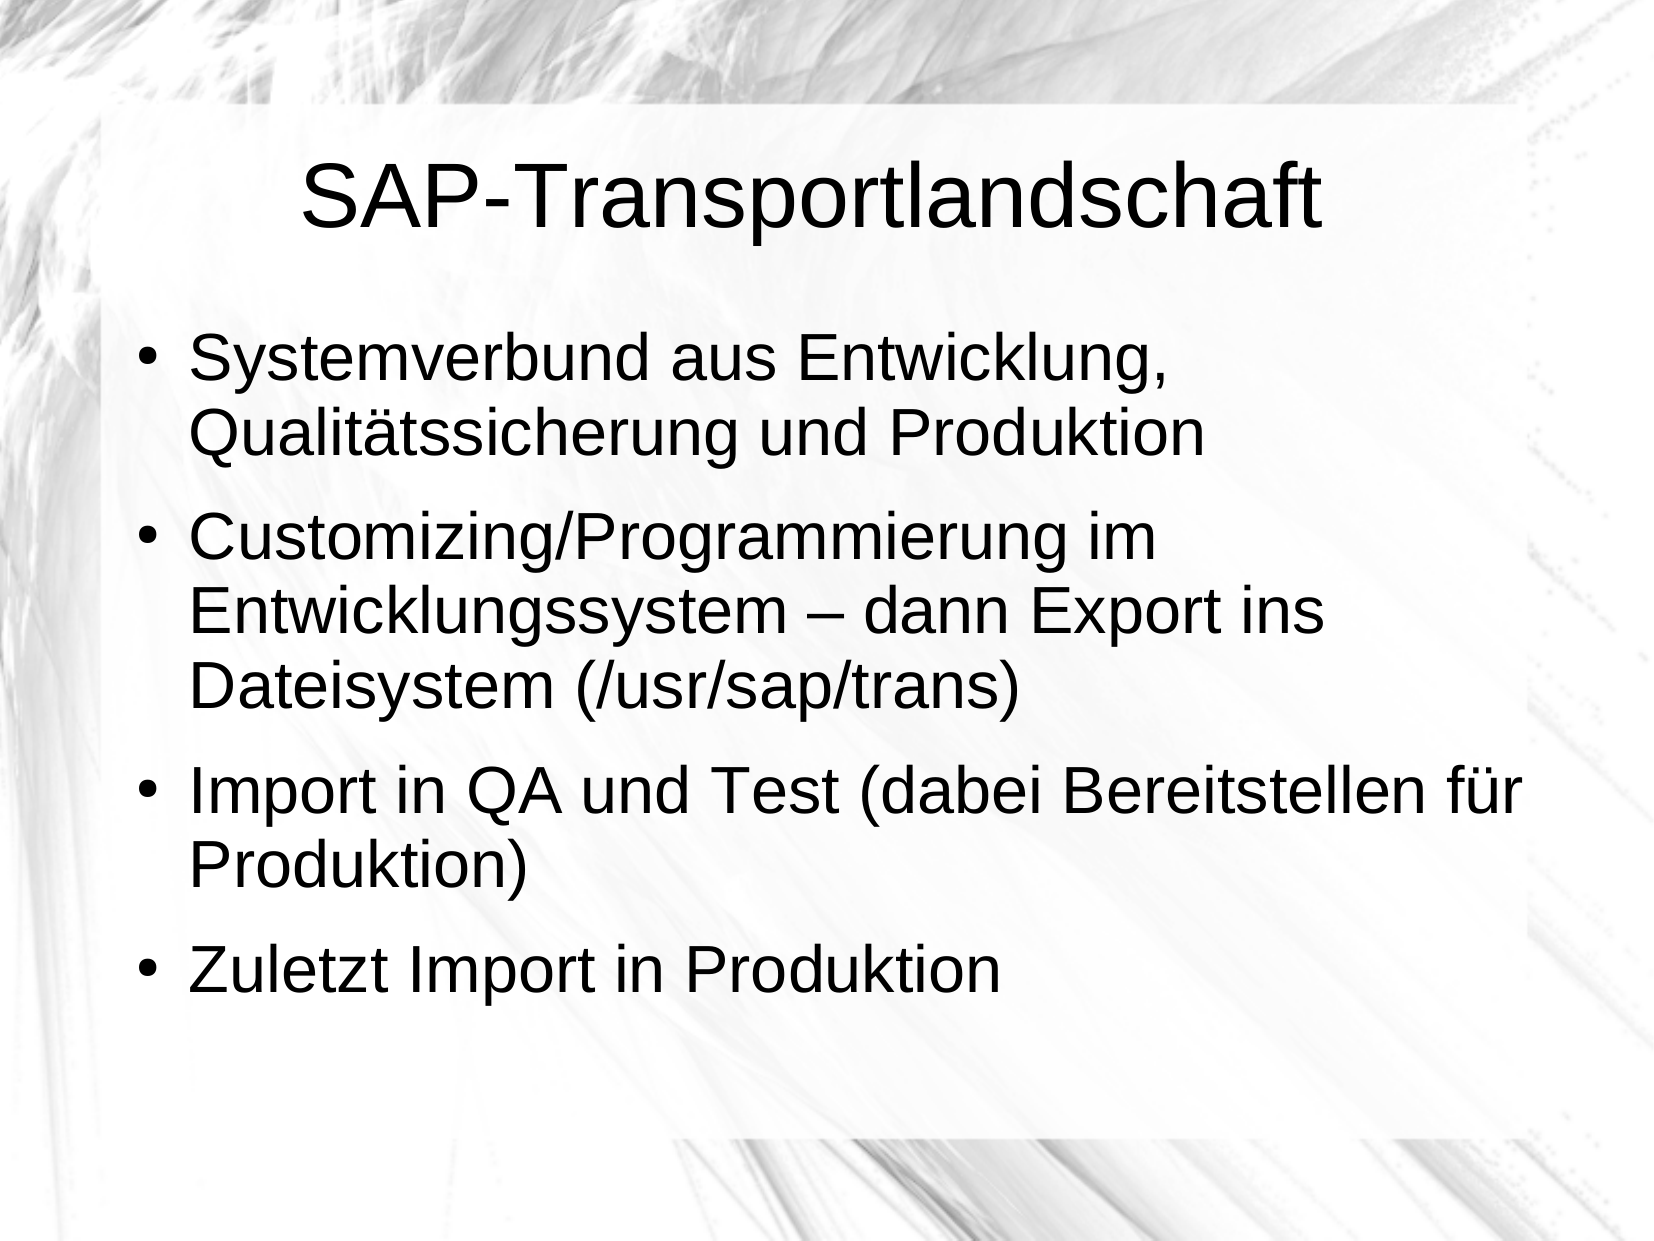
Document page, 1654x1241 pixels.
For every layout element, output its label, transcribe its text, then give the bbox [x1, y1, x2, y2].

picture [0, 0, 1654, 1241]
list Systemverbund aus Entwicklung, Qualitätssicherung und Produktion Customizing/Programmierung im Entwicklungssystem – dann Export ins Dateisystem (/usr/sap/trans) Import in QA und Test (dabei Bereitstellen für Produktion) Zuletzt Import in Produktion [118, 319, 1571, 1007]
title SAP-Transportlandschaft [118, 119, 1506, 273]
